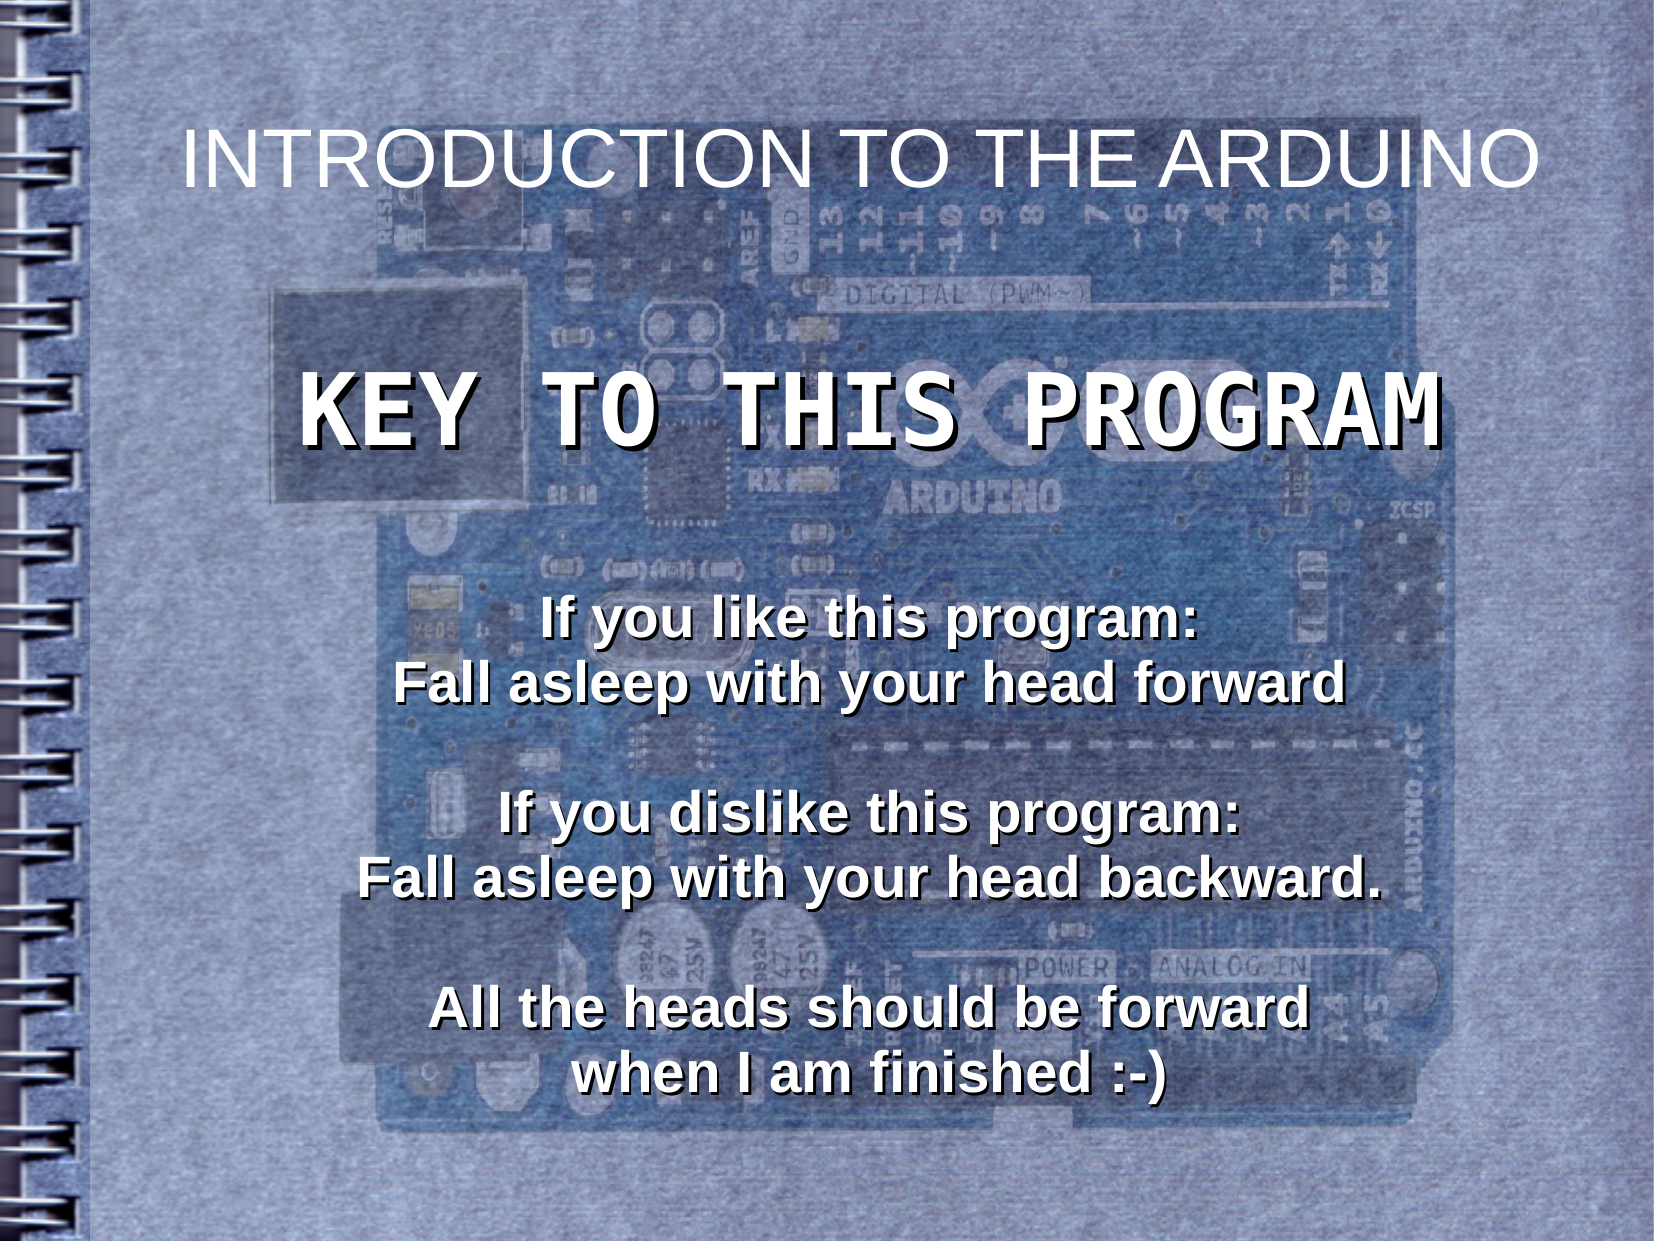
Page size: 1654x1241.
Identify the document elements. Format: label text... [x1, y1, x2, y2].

text_box KEY TO THIS PROGRAM If you like this program: Fall asleep with your head forward If you dislike this program: Fall asleep with your head backward. All the heads should be forward when I am finished :-) [150, 345, 1591, 1171]
picture [0, 0, 1654, 1241]
text_box INTRODUCTION TO THE ARDUINO [165, 75, 1561, 286]
